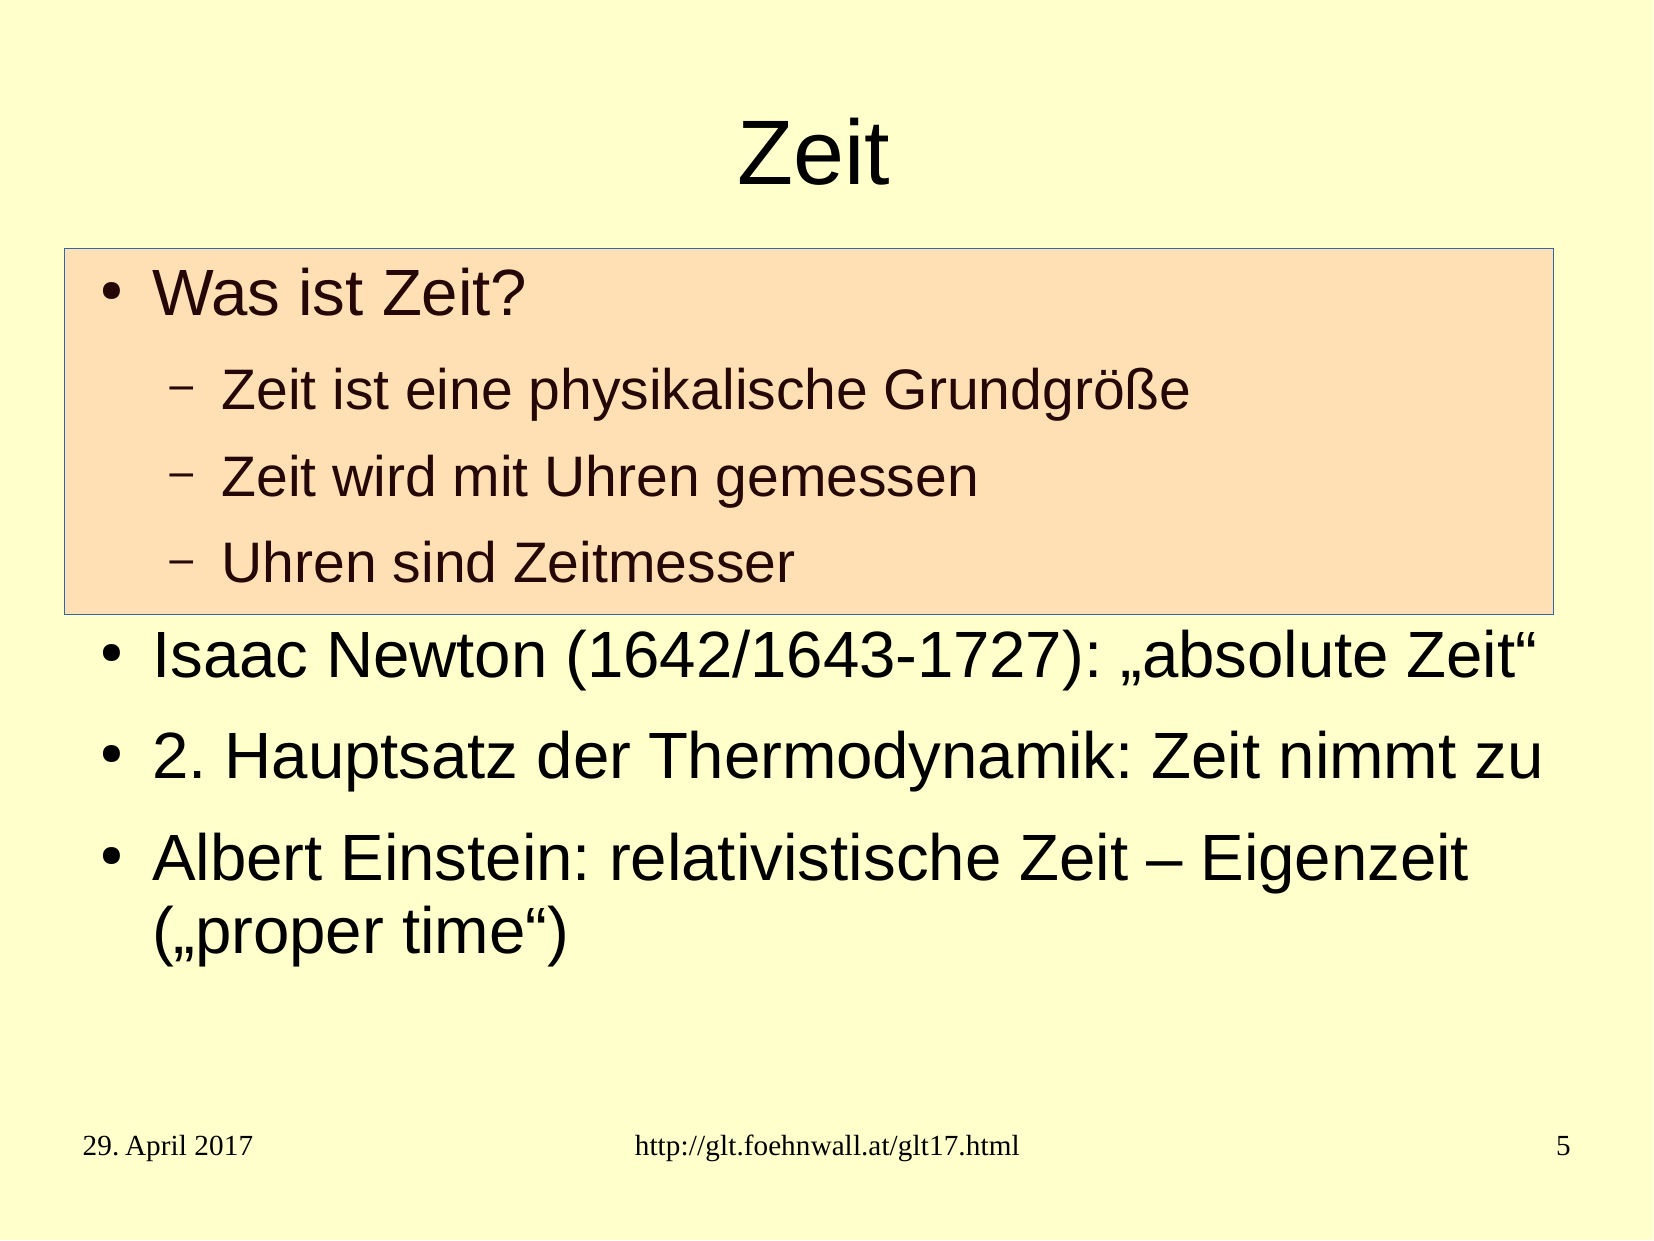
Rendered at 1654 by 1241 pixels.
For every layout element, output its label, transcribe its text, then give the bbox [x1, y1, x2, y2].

list Was ist Zeit? Zeit ist eine physikalische Grundgröße Zeit wird mit Uhren gemessen Uhren sind Zeitmesser Isaac Newton (1642/1643-1727): „absolute Zeit“ 2. Hauptsatz der Thermodynamik: Zeit nimmt zu Albert Einstein: relativistische Zeit – Eigenzeit („proper time“) [82, 256, 1571, 1040]
text_box [64, 248, 1554, 615]
title Zeit [82, 49, 1571, 256]
